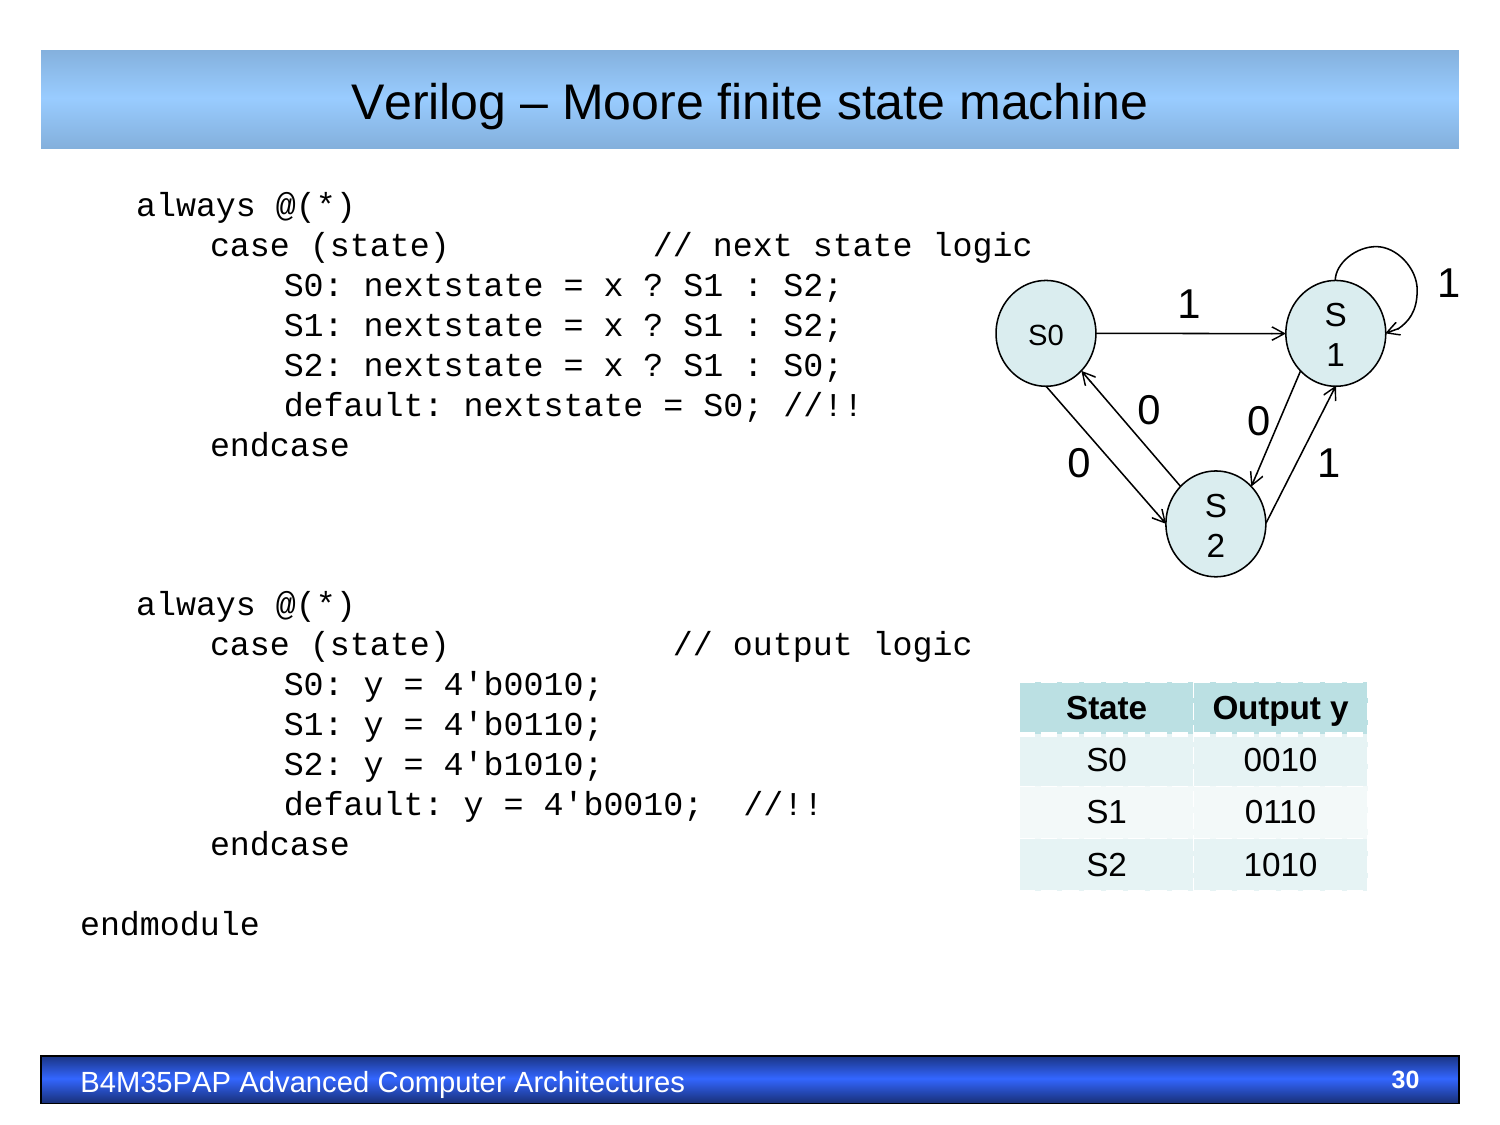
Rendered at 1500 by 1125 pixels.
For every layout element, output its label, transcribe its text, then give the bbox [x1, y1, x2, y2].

table_cell 0110 [1194, 786, 1368, 839]
list always @(*) case (state) // next state logic S0: nextstate = x ? S1 : S2; S1: nextstate = x ? S1 : S2; S2: nextstate = x ? S1 : S0; default: nextstate = S0; //!! endcase always @(*) case (state) // output logic S0: y = 4'b0010; S1: y = 4'b0110; S2: y = 4'b1010; default: y = 4'b0010; //!! endcase endmodule [64, 175, 1436, 985]
text_box [1141, 441, 1181, 487]
text_box 0 [1052, 428, 1106, 494]
text_box S0 [996, 280, 1096, 387]
text_box 0 [1232, 386, 1286, 452]
table_cell S1 [1020, 786, 1194, 839]
table_cell S0 [1020, 734, 1194, 786]
text_box [1251, 452, 1267, 487]
text_box 1 [1162, 269, 1216, 335]
text_box 1 [1302, 428, 1356, 494]
text_box 0 [1122, 375, 1176, 441]
table_header Output y [1194, 682, 1368, 734]
table_cell 0010 [1194, 734, 1368, 786]
text_box [1314, 385, 1336, 428]
title Verilog – Moore finite state machine [41, 50, 1459, 149]
text_box [1046, 386, 1083, 428]
table_header State [1020, 682, 1194, 734]
text_box [1106, 454, 1167, 524]
text_box 1 [1422, 248, 1476, 314]
table_cell 1010 [1194, 839, 1368, 891]
text_box [1286, 370, 1301, 406]
table_cell S2 [1020, 839, 1194, 891]
text_box S2 [1165, 470, 1266, 577]
text_box S1 [1285, 280, 1386, 387]
text_box [1265, 452, 1302, 524]
text_box [1081, 370, 1122, 419]
